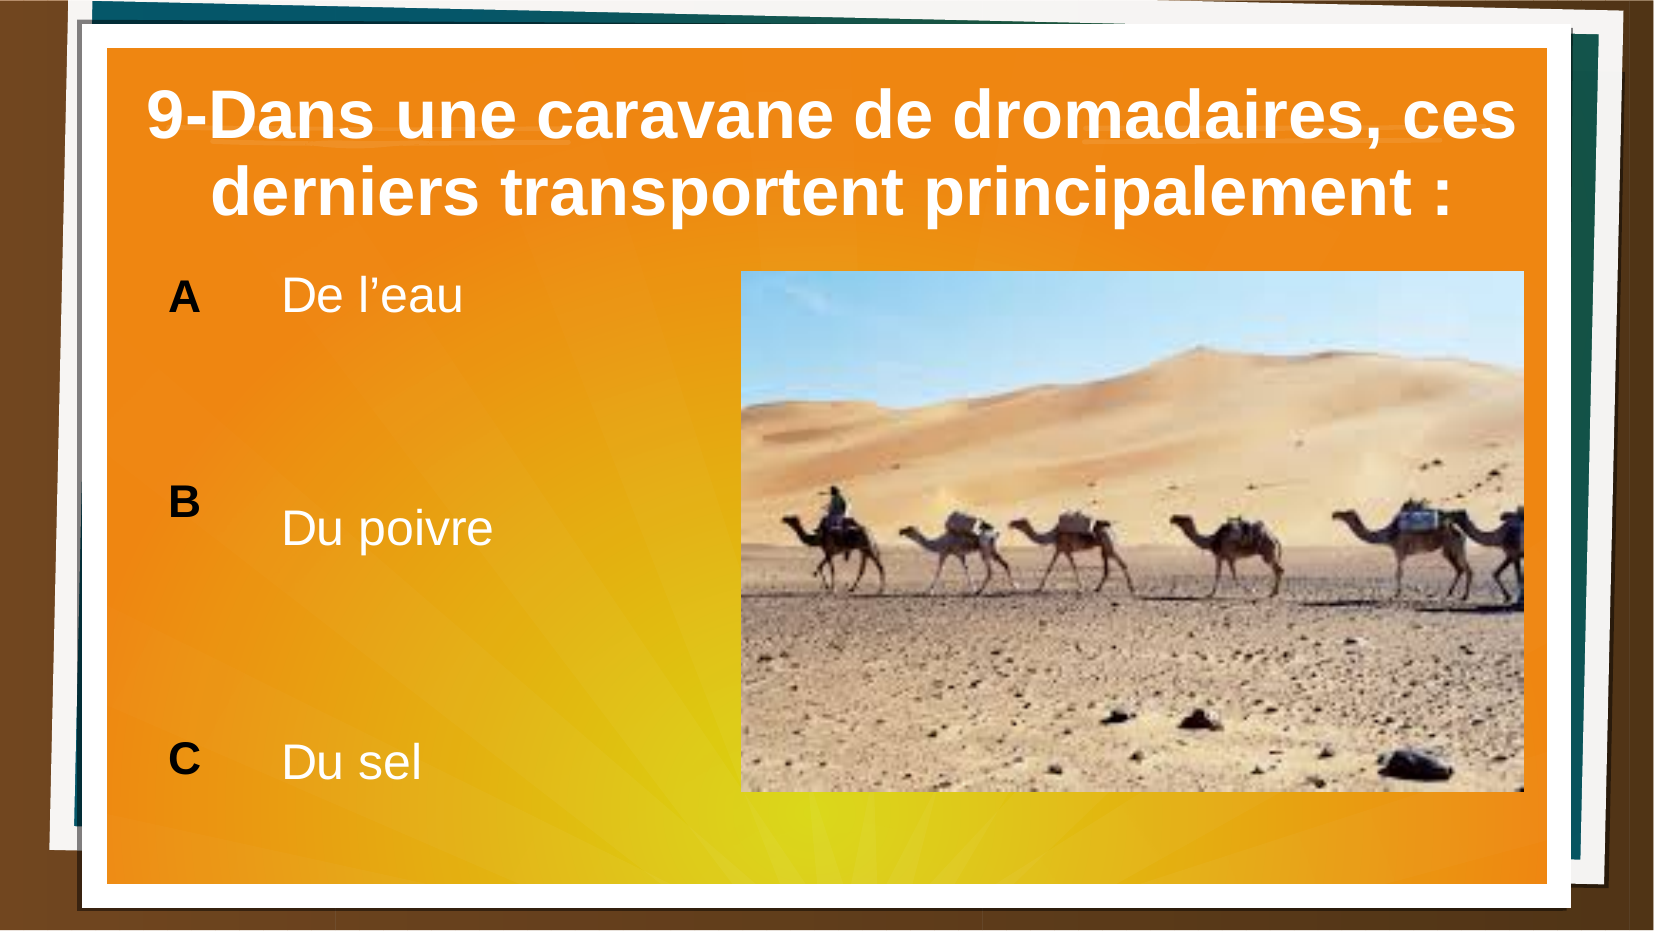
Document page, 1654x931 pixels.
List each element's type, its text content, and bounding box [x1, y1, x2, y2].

picture [742, 271, 1524, 792]
text_box A B C [153, 263, 210, 792]
title 9-Dans une caravane de dromadaires, ces derniers transportent principalement : [129, 59, 1536, 249]
list De l’eau Du poivre Du sel [210, 188, 742, 804]
